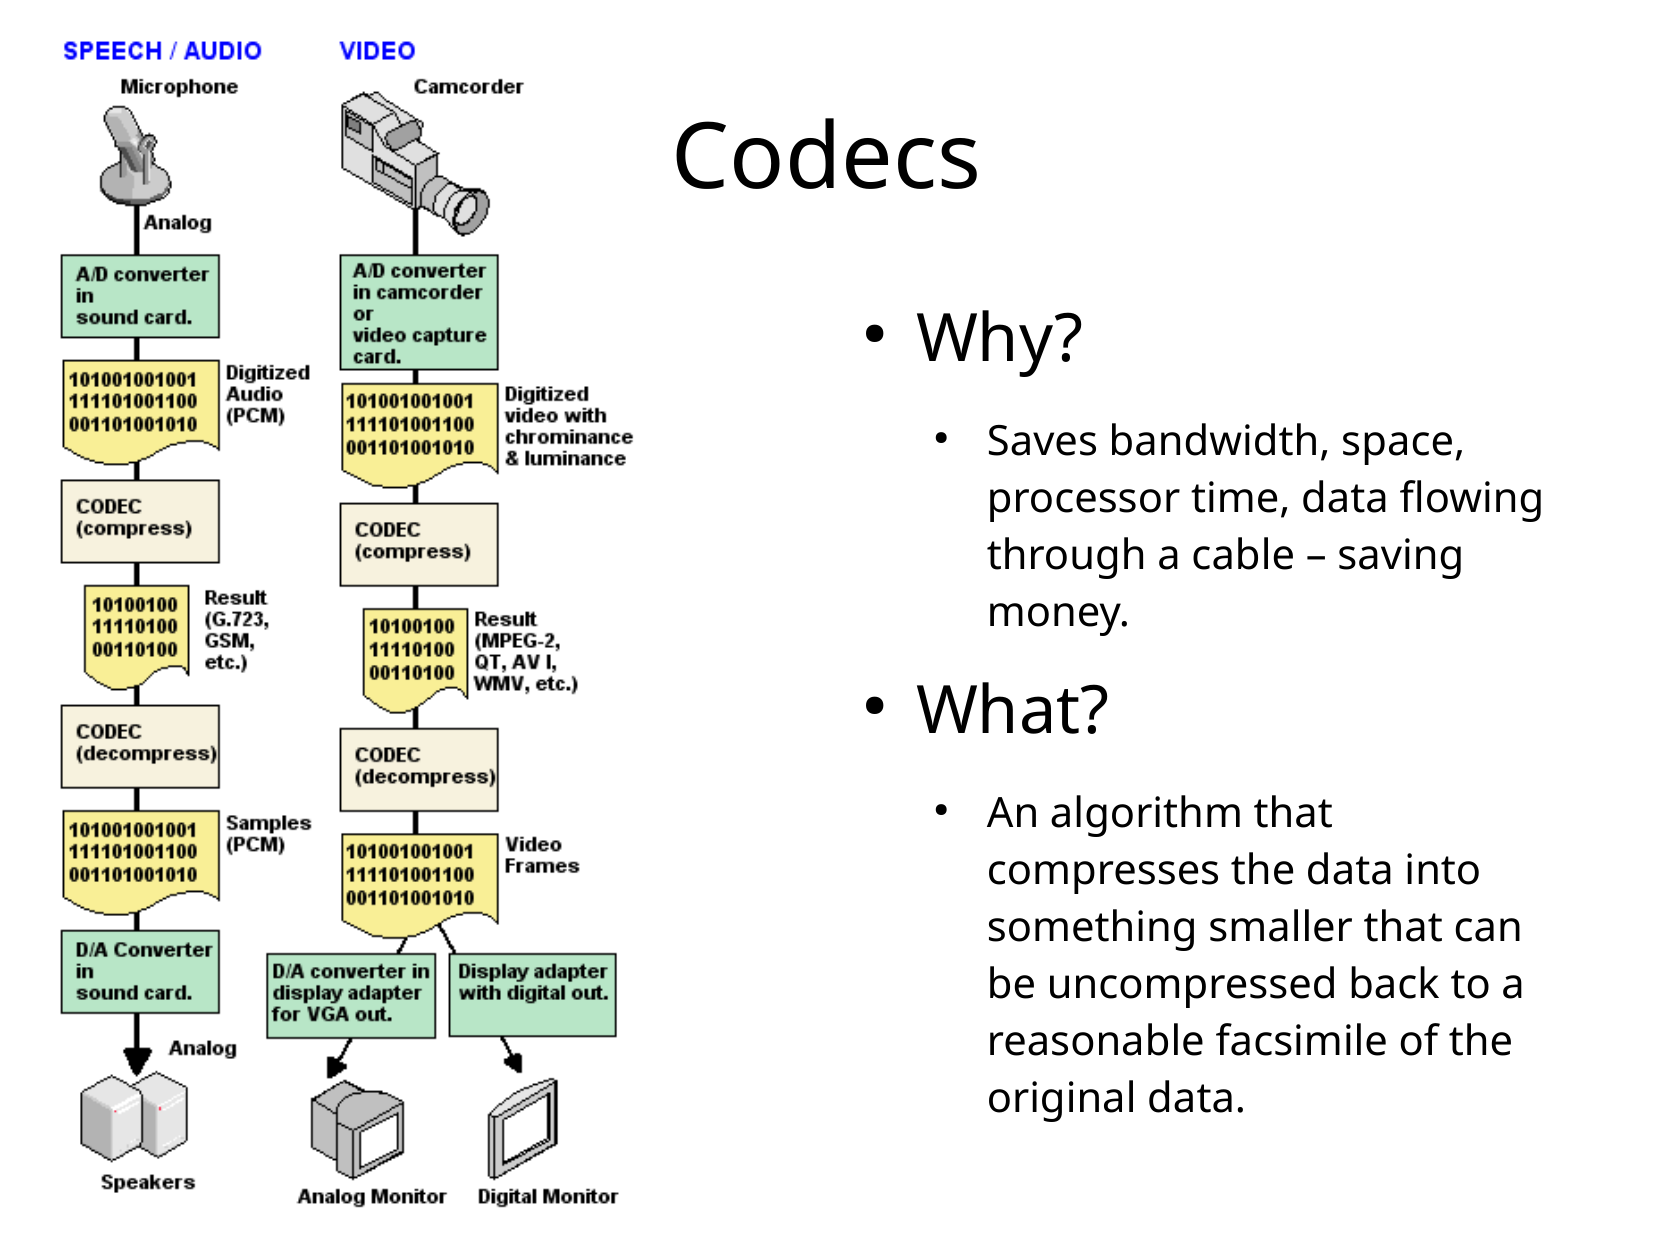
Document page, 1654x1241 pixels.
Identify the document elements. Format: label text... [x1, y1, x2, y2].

picture [29, 17, 651, 1218]
list Why? Saves bandwidth, space, processor time, data flowing through a cable – saving money. What? An algorithm that compresses the data into something smaller that can be uncompressed back to a reasonable facsimile of the original data. [845, 290, 1572, 1109]
title Codecs [651, 49, 1571, 257]
